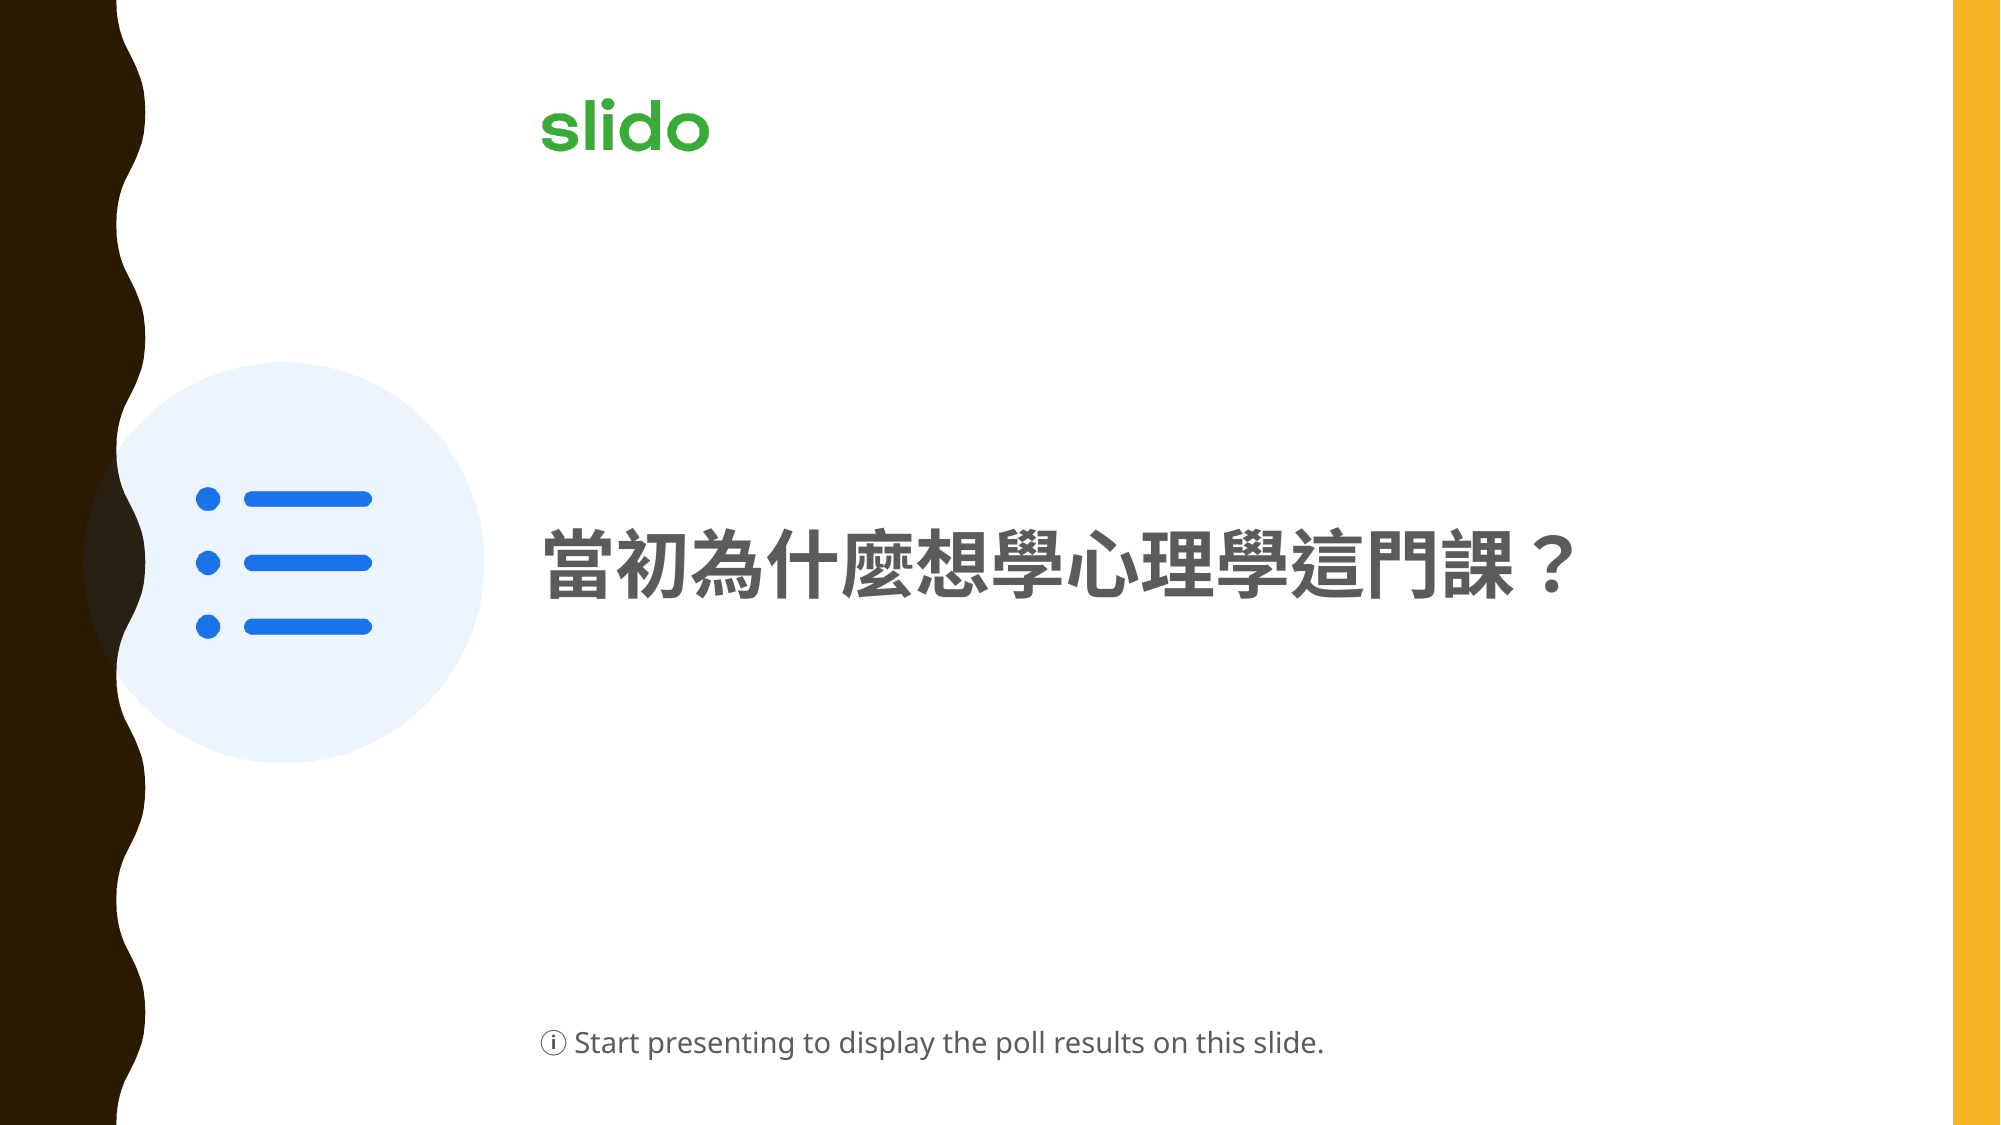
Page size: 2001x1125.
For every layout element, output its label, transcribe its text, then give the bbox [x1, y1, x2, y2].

picture [525, 83, 726, 168]
picture [83, 362, 484, 763]
text_box ⓘ Start presenting to display the poll results on this slide. [525, 1000, 1958, 1084]
text_box 當初為什麼想學心理學這門課？ [525, 422, 1917, 703]
